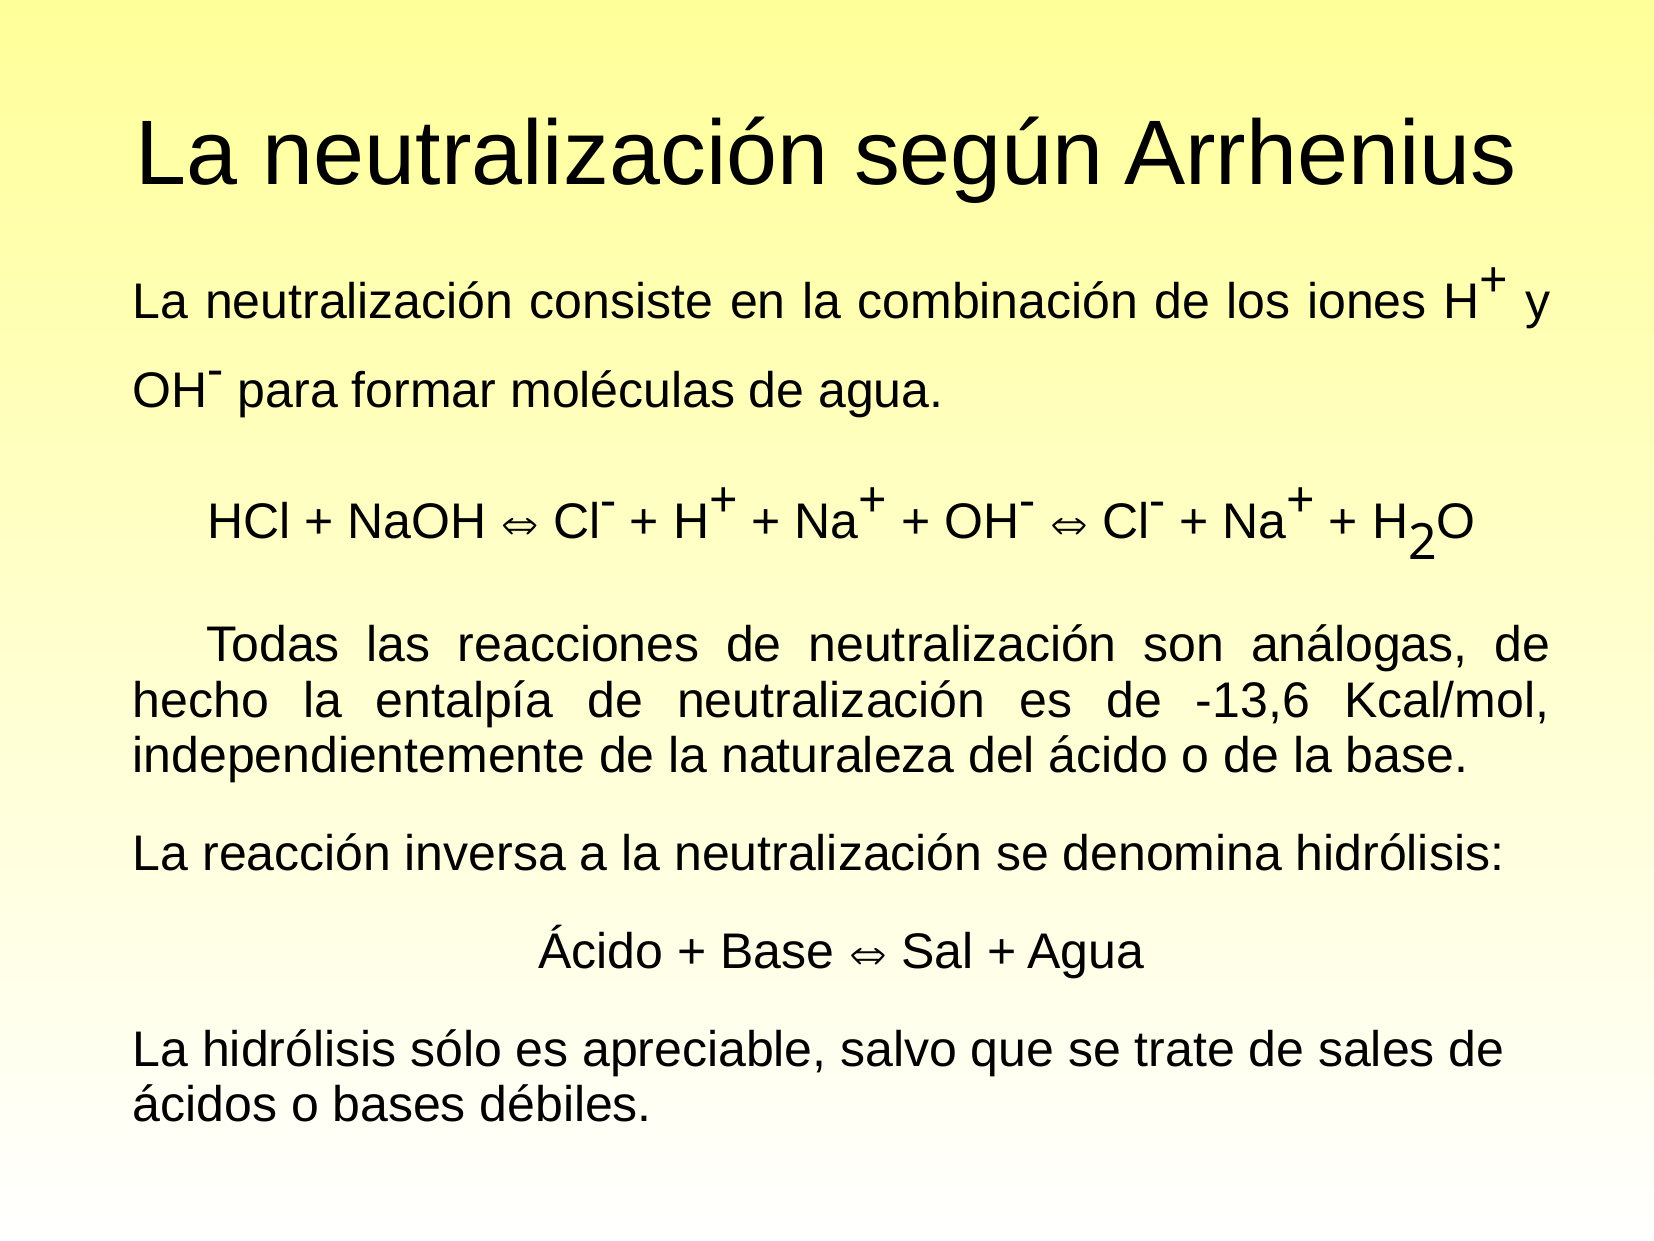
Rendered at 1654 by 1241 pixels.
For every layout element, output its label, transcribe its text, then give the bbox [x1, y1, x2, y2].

title La neutralización según Arrhenius [82, 56, 1571, 250]
text_box La neutralización consiste en la combinación de los iones H+ y OH- para formar moléculas de agua. HCl + NaOH  Cl- + H+ + Na+ + OH-  Cl- + Na+ + H2O Todas las reacciones de neutralización son análogas, de hecho la entalpía de neutralización es de -13,6 Kcal/mol, independientemente de la naturaleza del ácido o de la base. La reacción inversa a la neutralización se denomina hidrólisis: Ácido + Base  Sal + Agua La hidrólisis sólo es apreciable, salvo que se trate de sales de ácidos o bases débiles. [118, 236, 1565, 1123]
